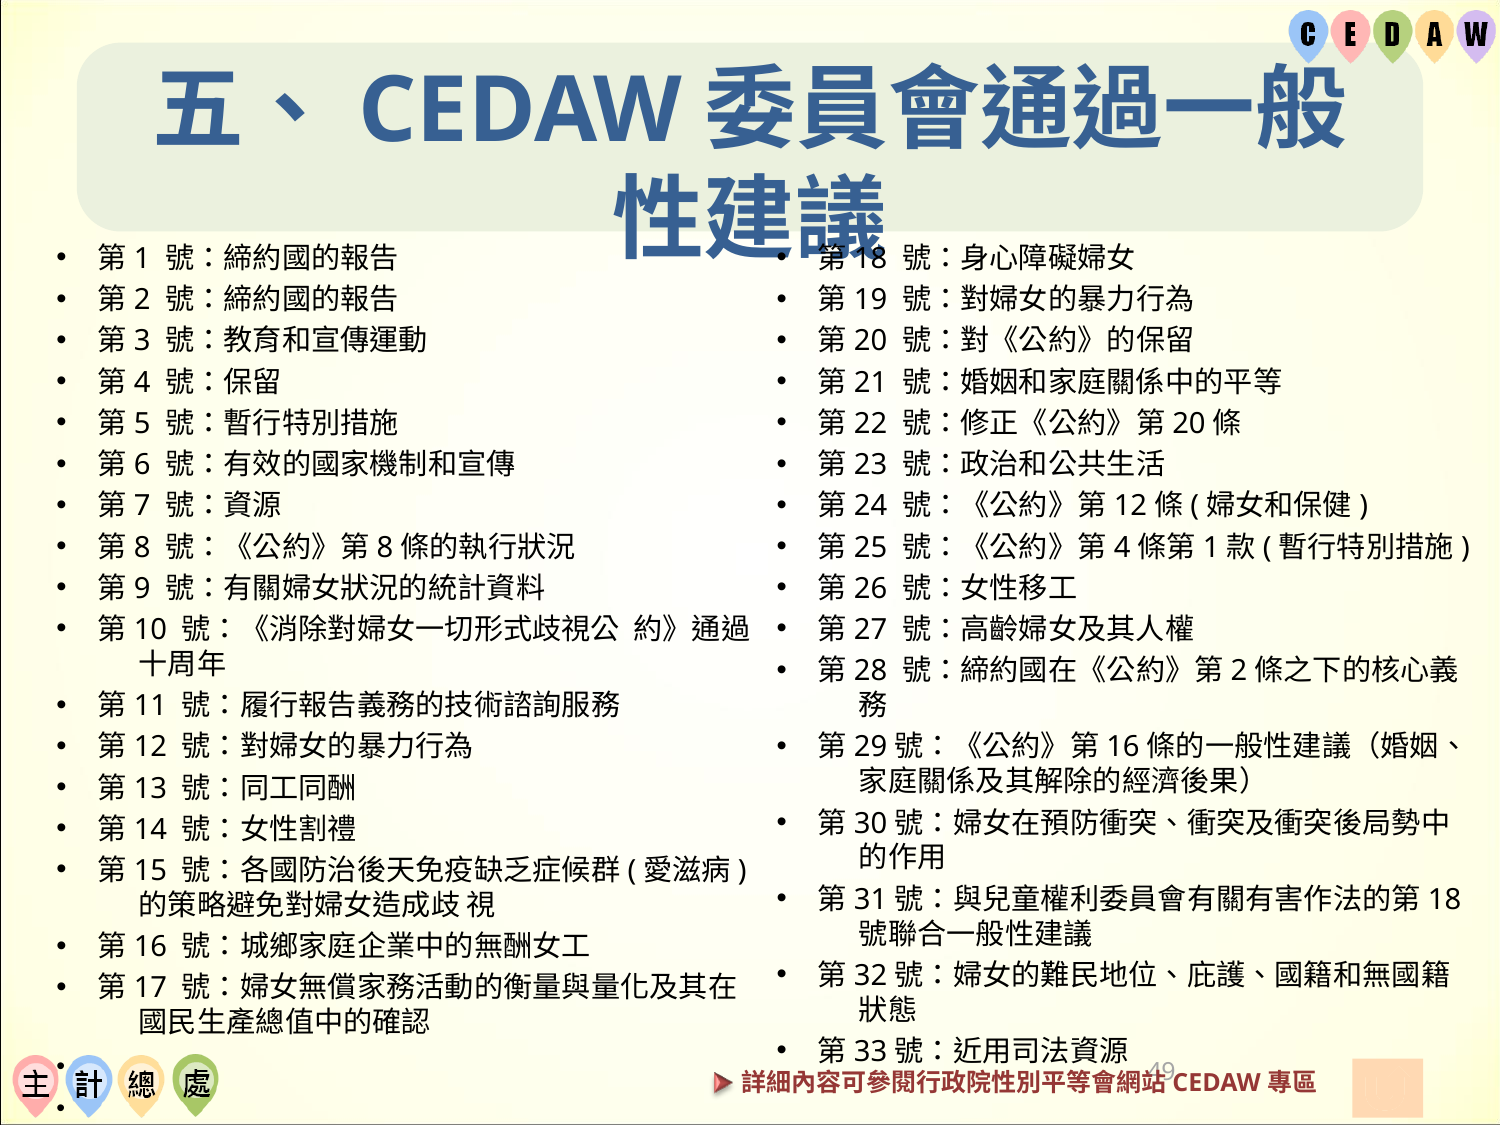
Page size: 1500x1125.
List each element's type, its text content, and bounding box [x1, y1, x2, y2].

text_box 第18 號：身心障礙婦女 第19 號：對婦女的暴力行為 第20 號：對《公約》的保留 第21 號：婚姻和家庭關係中的平等 第22 號：修正《公約》第20條 第23 號：政治和公共生活 第24 號：《公約》第12條(婦女和保健) 第25 號：《公約》第4條第1款(暫行特別措施) 第26 號：女性移工 第27 號：高齡婦女及其人權 第28 號：締約國在《公約》第2條之下的核心義務 第29號：《公約》第16條的一般性建議（婚姻、家庭關係及其解除的經濟後果） 第30號：婦女在預防衝突、衝突及衝突後局勢中的作用 第31號：與兒童權利委員會有關有害作法的第18號聯合一般性建議 第32號：婦女的難民地位、庇護、國籍和無國籍狀態 第33號：近用司法資源 [761, 231, 1495, 1125]
picture [705, 1067, 742, 1106]
text_box [1352, 1058, 1424, 1118]
title 五、CEDAW委員會通過一般 性建議 [75, 42, 1426, 231]
text_box 詳細內容可參閱行政院性別平等會網站CEDAW專區 [726, 1058, 1352, 1104]
text_box 第1 號：締約國的報告 第2 號：締約國的報告 第3 號：教育和宣傳運動 第4 號：保留 第5 號：暫行特別措施 第6 號：有效的國家機制和宣傳 第7 號：資源 第8 號：《公約》第8條的執行狀況 第9 號：有關婦女狀況的統計資料 第10 號：《消除對婦女一切形式歧視公 約》通過十周年 第11 號：履行報告義務的技術諮詢服務 第12 號：對婦女的暴力行為 第13 號：同工同酬 第14 號：女性割禮 第15 號：各國防治後天免疫缺乏症候群(愛滋病)的策略避免對婦女造成歧 視 第16 號：城鄉家庭企業中的無酬女工 第17 號：婦女無償家務活動的衡量與量化及其在國民生產總值中的確認 [41, 231, 761, 1024]
text_box [715, 1078, 724, 1089]
